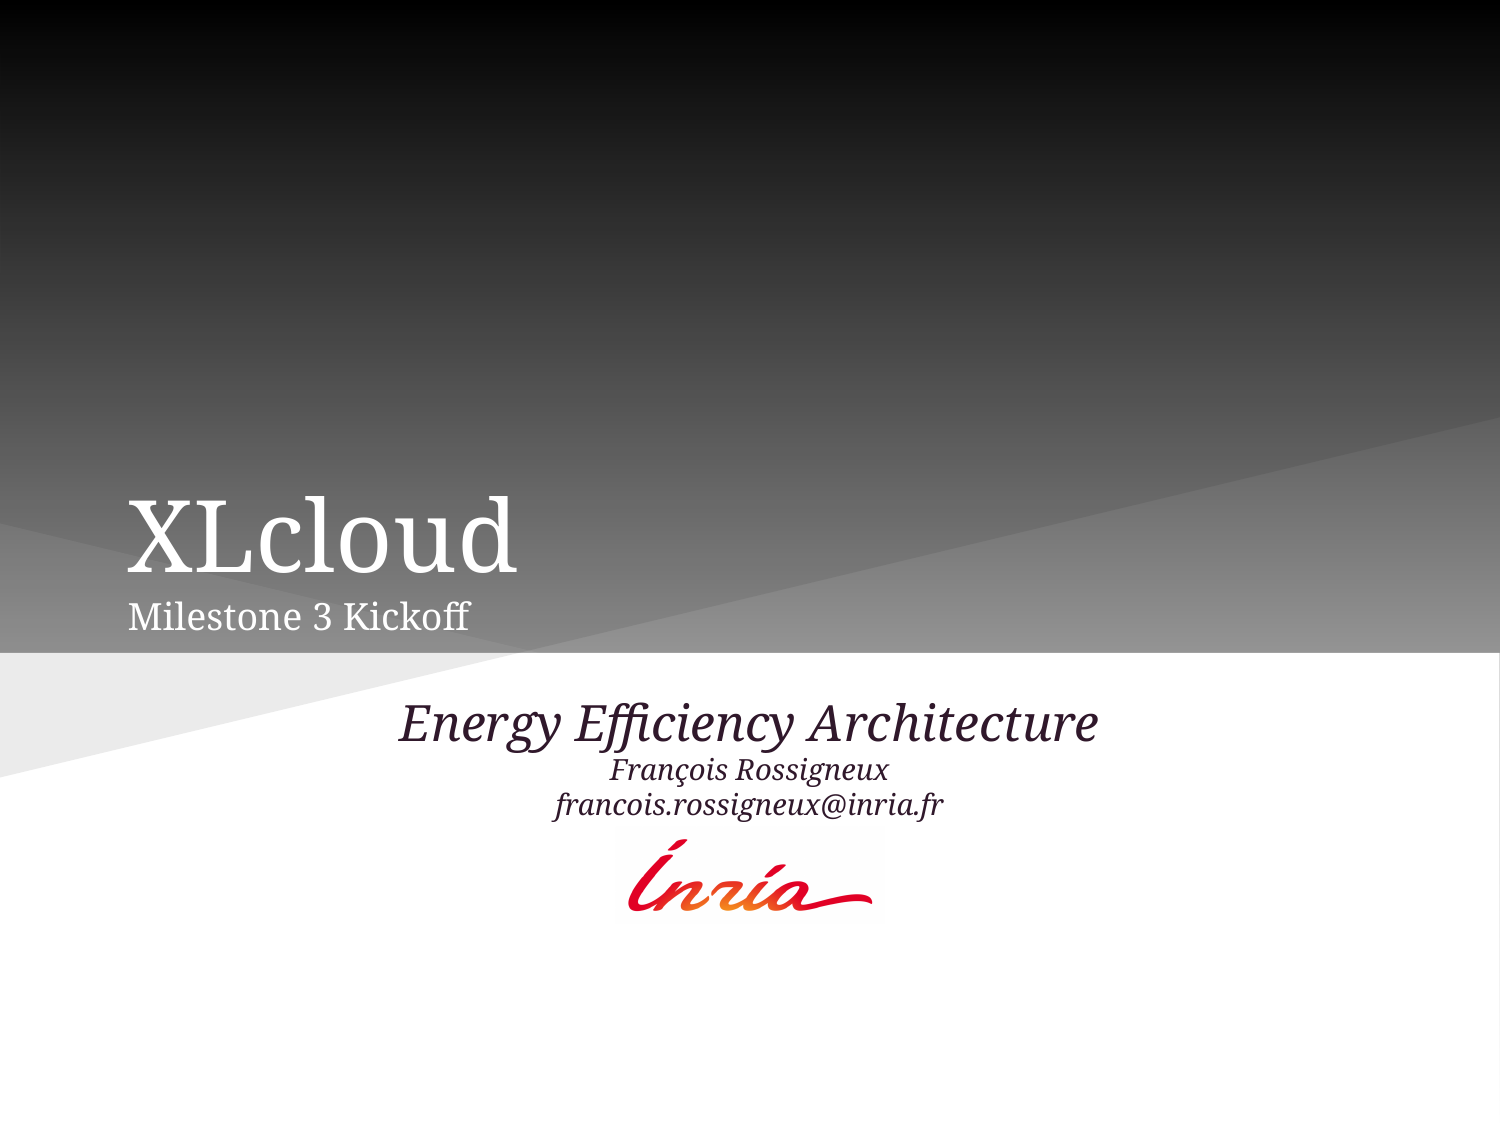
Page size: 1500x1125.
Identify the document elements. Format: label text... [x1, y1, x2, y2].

title XLcloud Milestone 3 Kickoff [112, 382, 1388, 653]
picture [615, 826, 885, 924]
subtitle Energy Efficiency Architecture François Rossigneux francois.rossigneux@inria.fr 14 janvier 2013 - Télécom SudParis Evry [112, 676, 1388, 1124]
